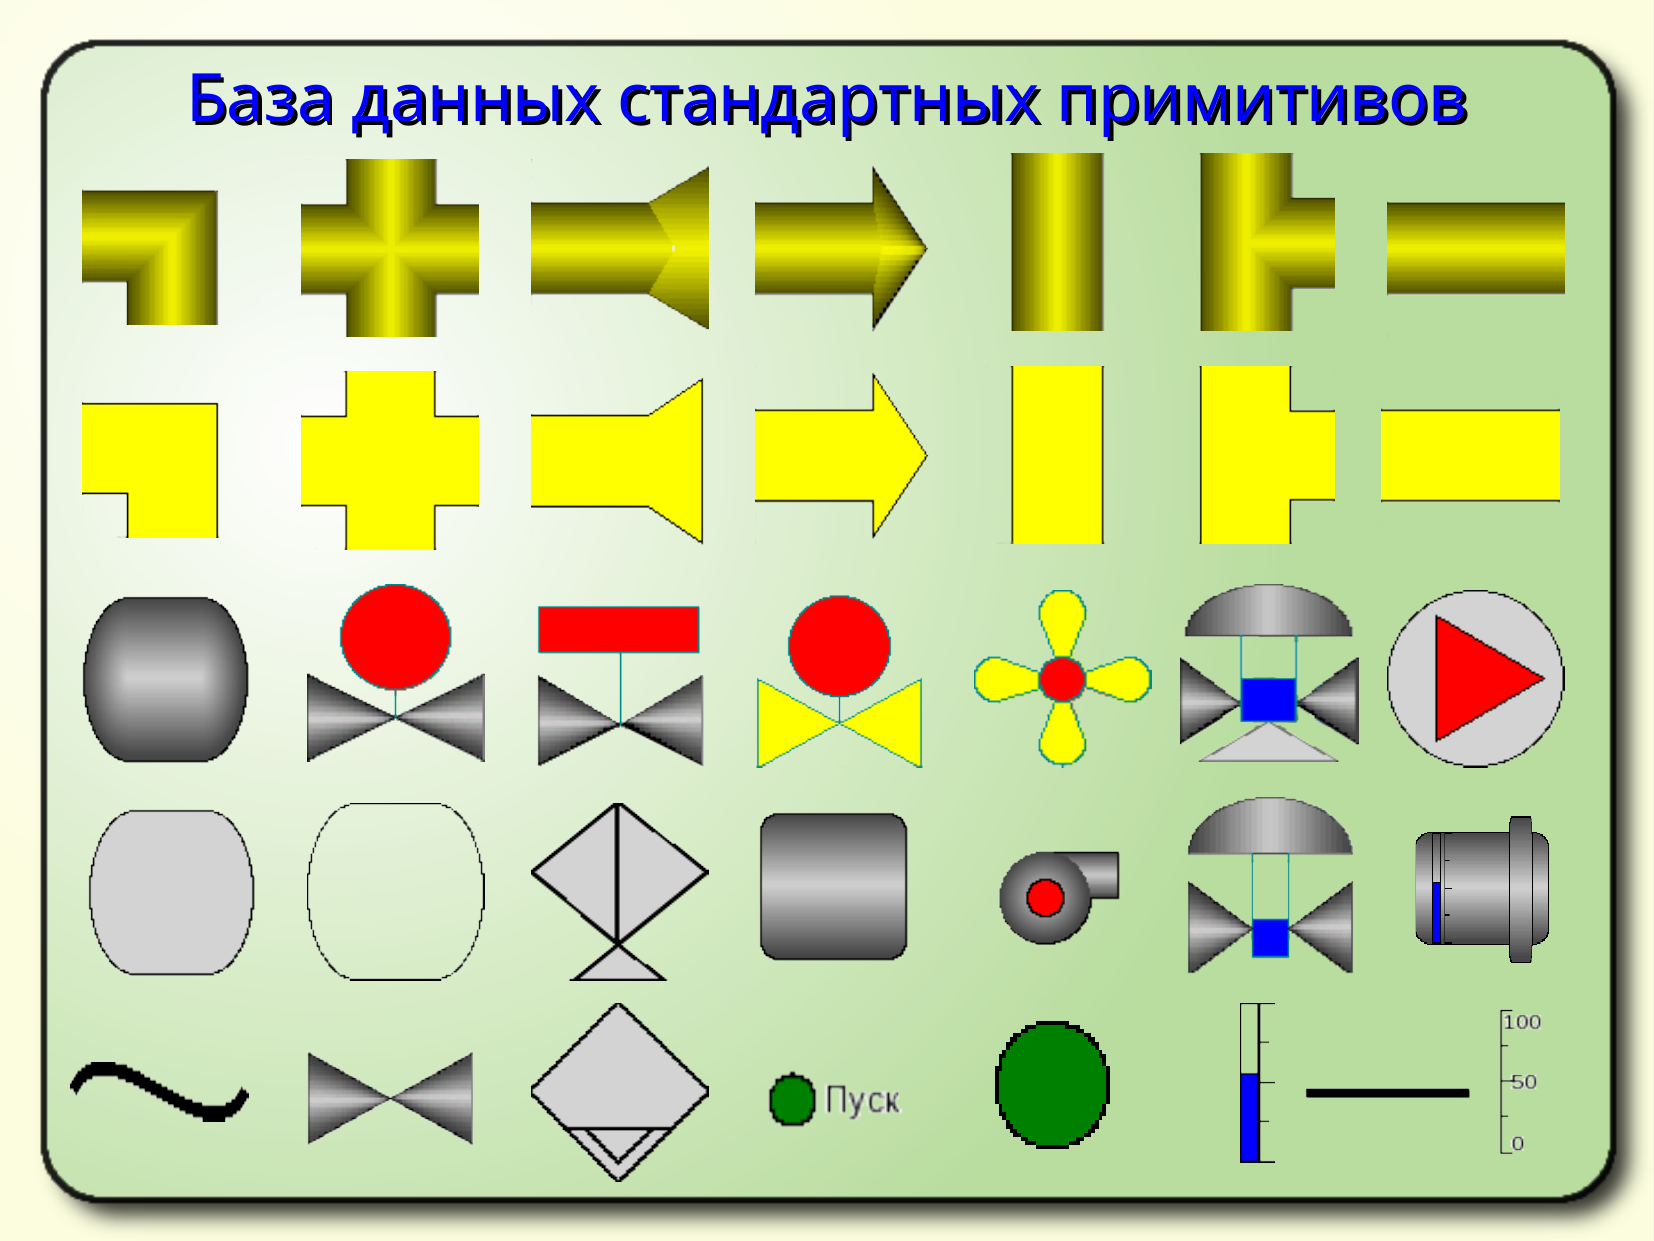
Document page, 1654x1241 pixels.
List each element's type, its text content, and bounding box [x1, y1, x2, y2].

title База данных стандартных примитивов [121, 35, 1533, 154]
picture [0, 0, 1654, 1241]
